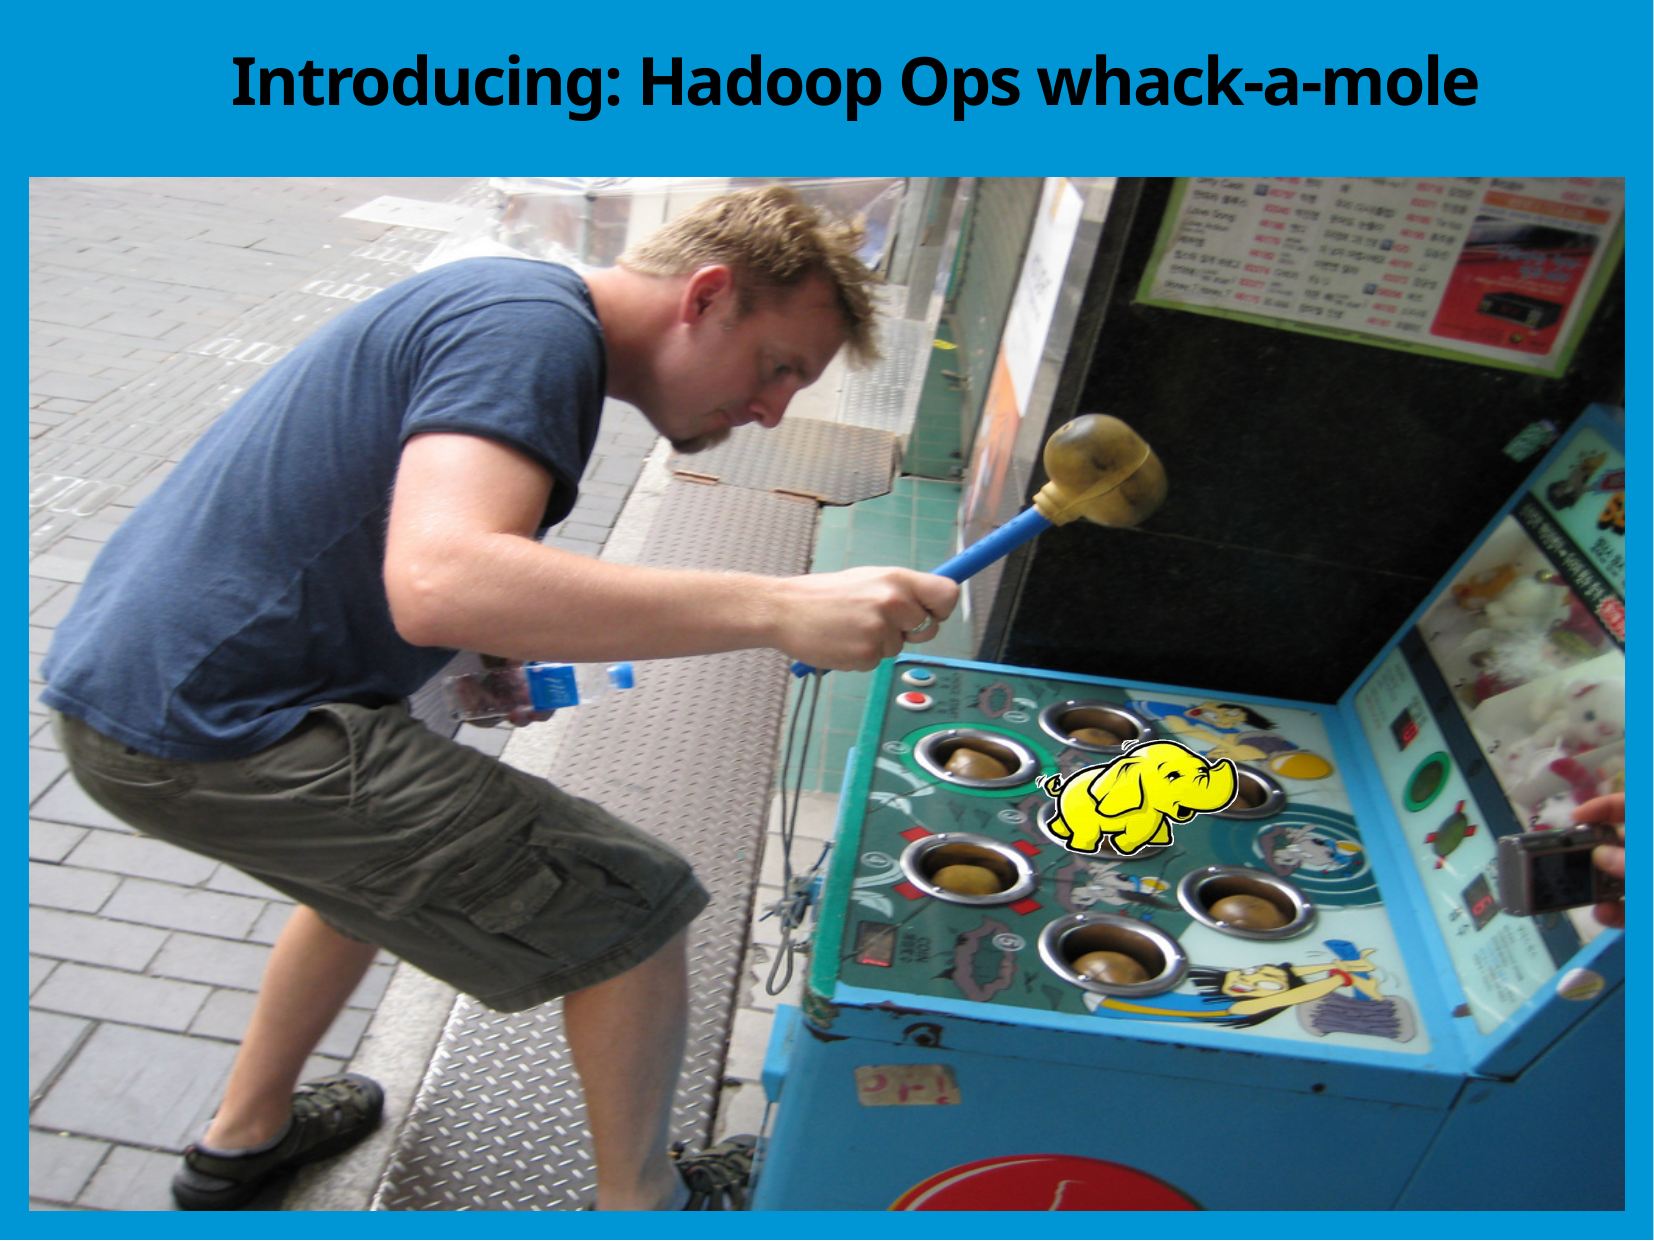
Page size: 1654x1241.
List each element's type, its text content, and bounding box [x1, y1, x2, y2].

text_box Introducing: Hadoop Ops whack-a-mole [59, 47, 1654, 532]
picture [30, 178, 1624, 1210]
